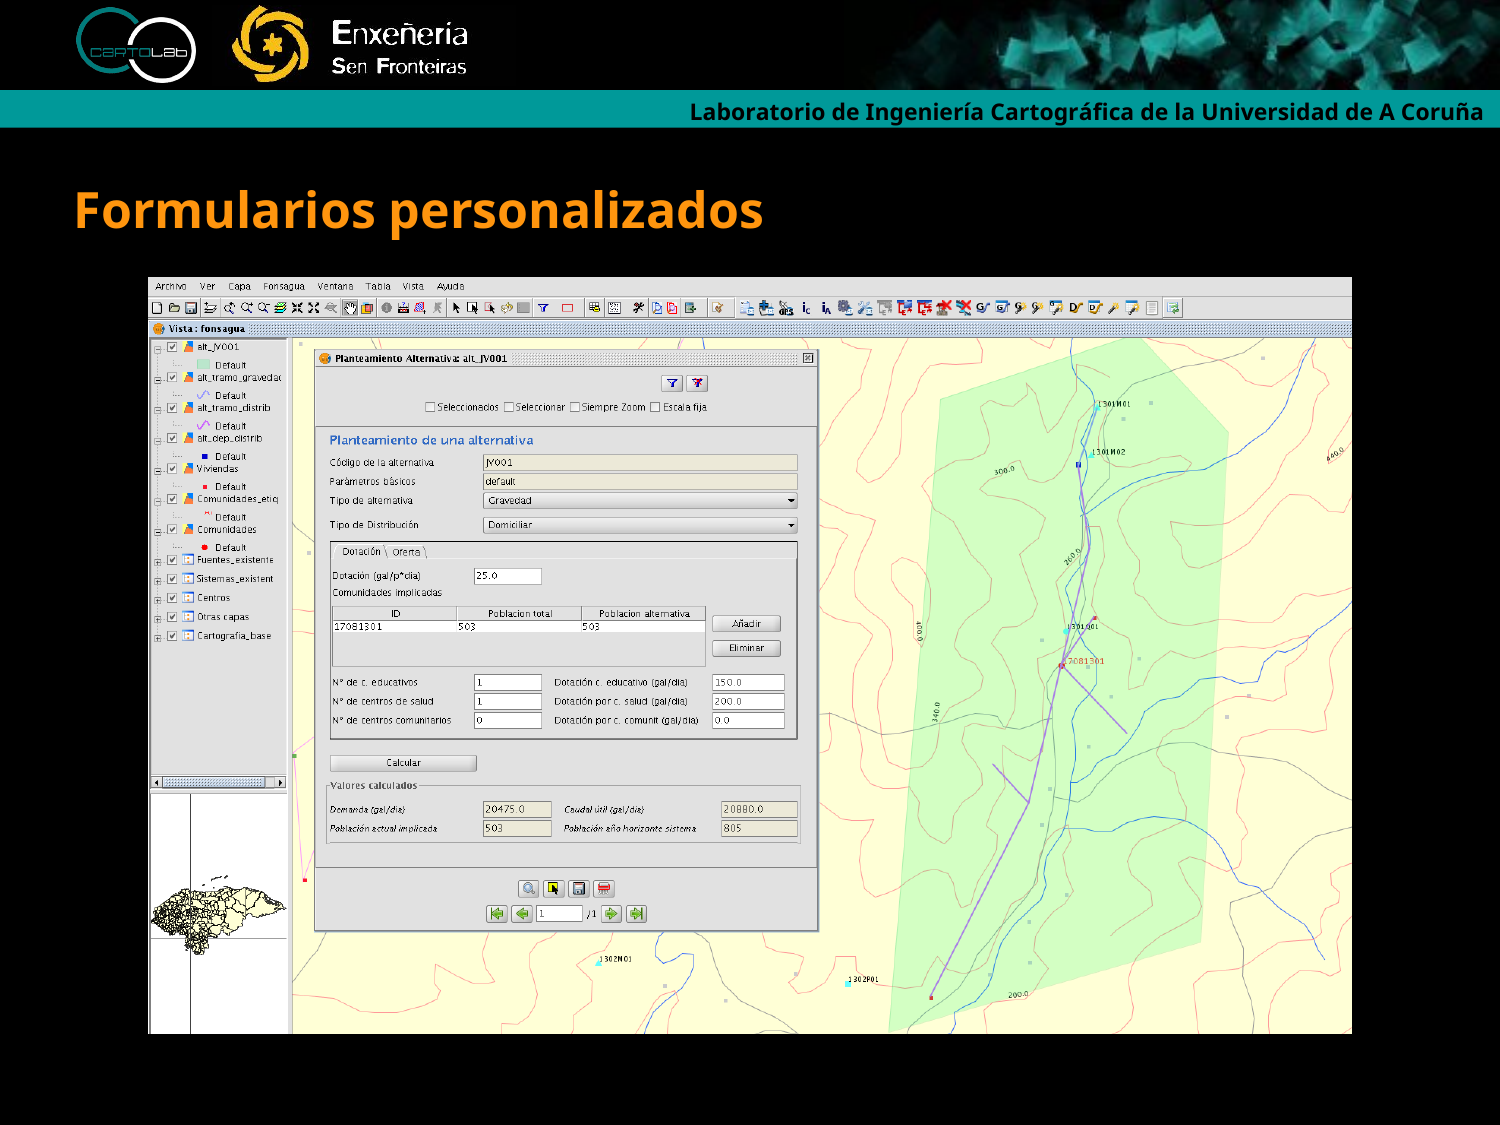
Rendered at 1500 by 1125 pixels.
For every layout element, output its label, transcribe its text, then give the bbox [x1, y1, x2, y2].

picture [148, 277, 1352, 1034]
text_box Formularios personalizados [59, 170, 886, 247]
picture [844, 0, 1500, 90]
picture [76, 7, 196, 83]
picture [212, 5, 516, 86]
